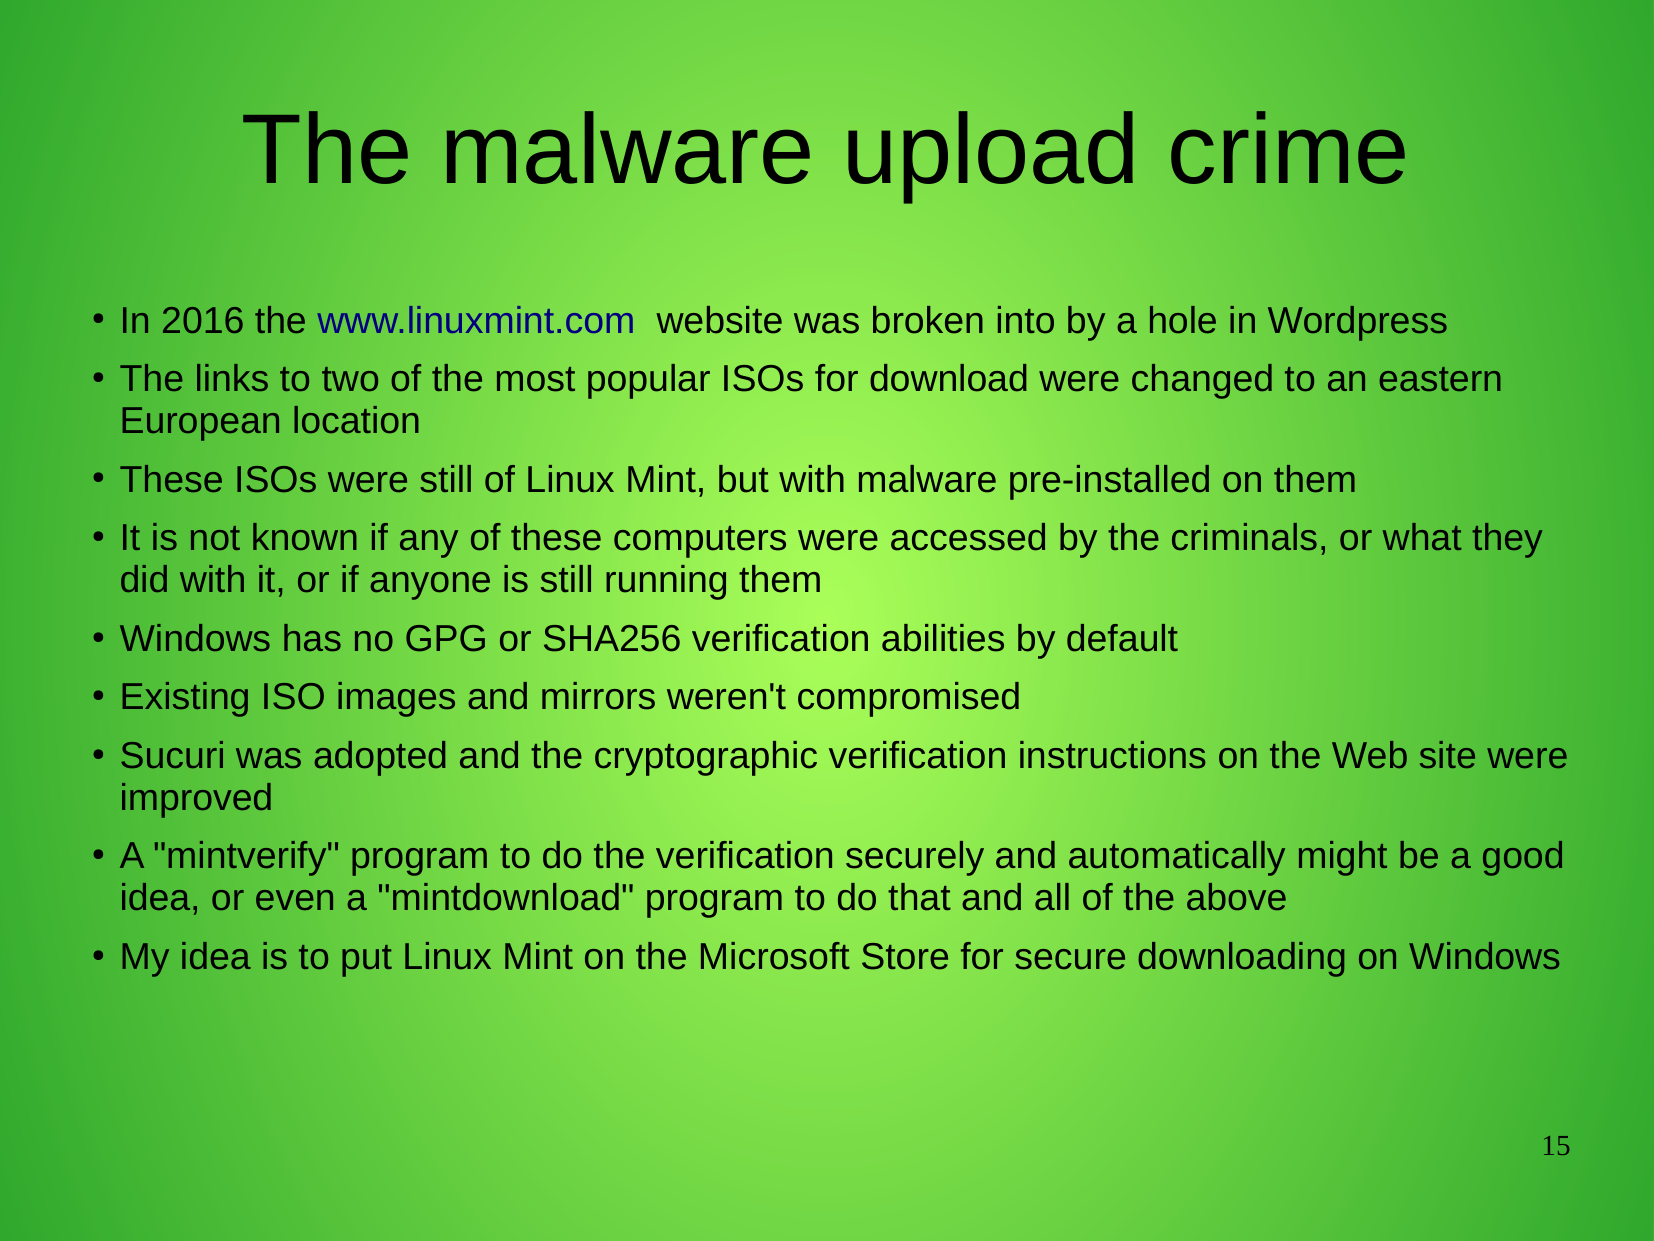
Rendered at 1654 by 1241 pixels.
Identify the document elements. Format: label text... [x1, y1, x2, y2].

title The malware upload crime [82, 47, 1571, 252]
list In 2016 the www.linuxmint.com website was broken into by a hole in Wordpress The links to two of the most popular ISOs for download were changed to an eastern European location These ISOs were still of Linux Mint, but with malware pre-installed on them It is not known if any of these computers were accessed by the criminals, or what they did with it, or if anyone is still running them Windows has no GPG or SHA256 verification abilities by default Existing ISO images and mirrors weren't compromised Sucuri was adopted and the cryptographic verification instructions on the Web site were improved A "mintverify" program to do the verification securely and automatically might be a good idea, or even a "mintdownload" program to do that and all of the above My idea is to put Linux Mint on the Microsoft Store for secure downloading on Windows [82, 299, 1571, 1019]
